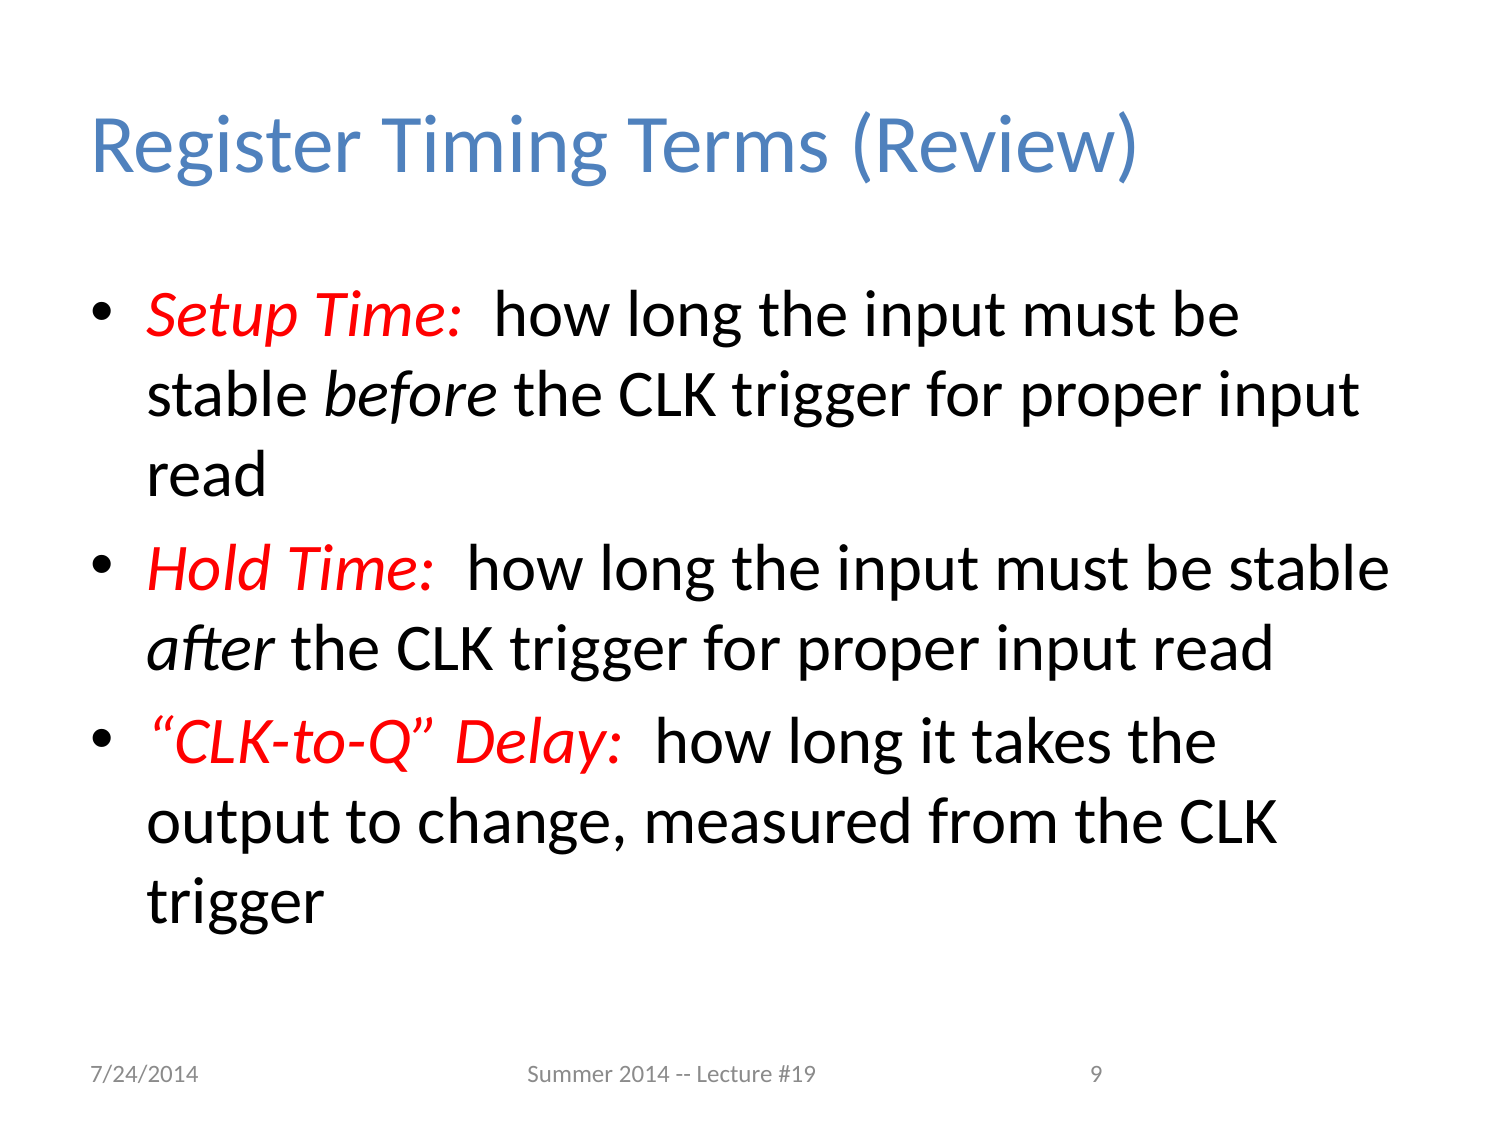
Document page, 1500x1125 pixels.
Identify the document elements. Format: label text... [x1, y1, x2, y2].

slide_number 7/24/2014 [75, 1042, 425, 1103]
title Register Timing Terms (Review) [75, 45, 1425, 233]
list Setup Time: how long the input must be stable before the CLK trigger for proper input read Hold Time: how long the input must be stable after the CLK trigger for proper input read “CLK-to-Q” Delay: how long it takes the output to change, measured from the CLK trigger [75, 262, 1425, 1005]
slide_number <number> [1074, 1042, 1425, 1103]
footer Summer 2014 -- Lecture #19 [512, 1042, 988, 1103]
